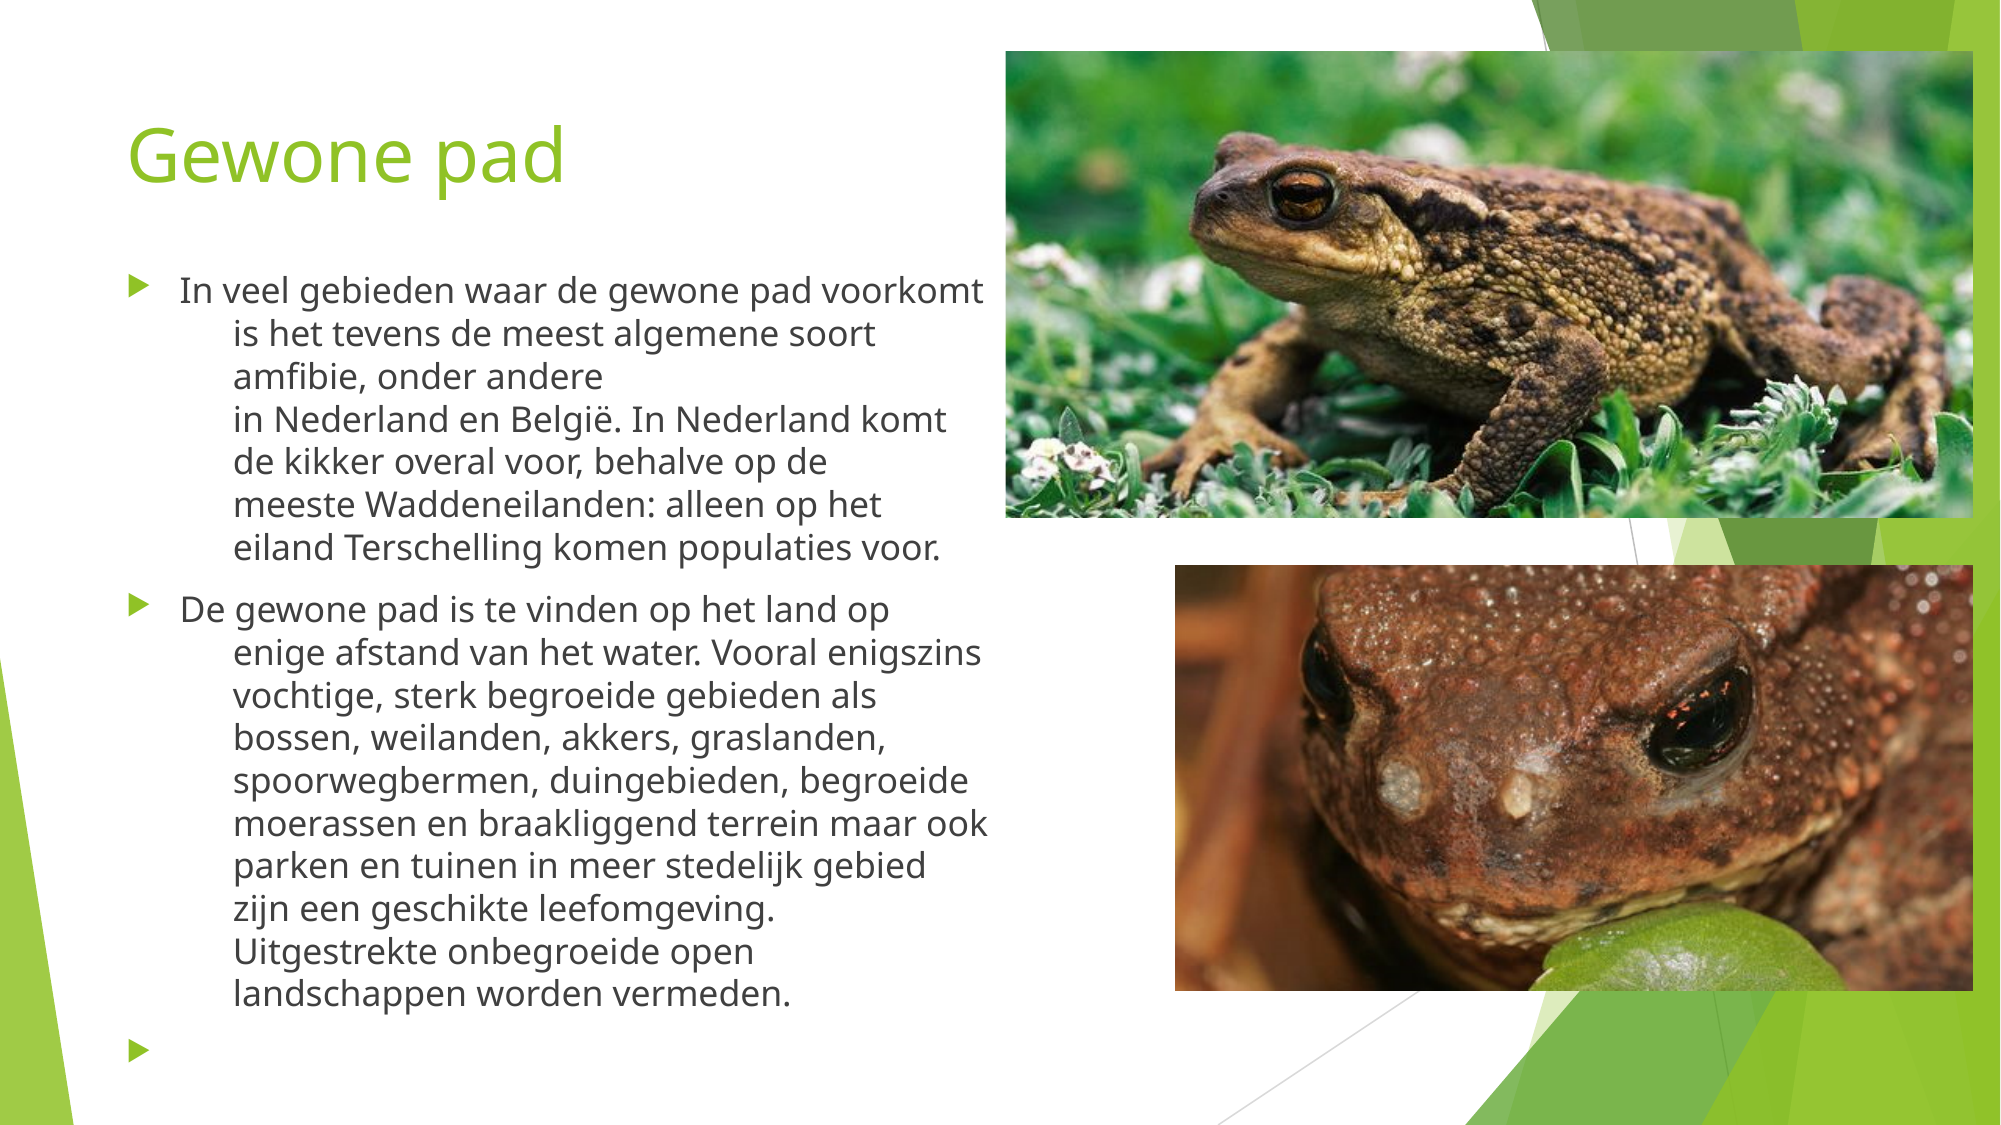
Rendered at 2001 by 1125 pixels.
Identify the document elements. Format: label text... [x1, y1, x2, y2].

list In veel gebieden waar de gewone pad voorkomt is het tevens de meest algemene soort amfibie, onder andere in Nederland en België. In Nederland komt de kikker overal voor, behalve op de meeste Waddeneilanden: alleen op het eiland Terschelling komen populaties voor. De gewone pad is te vinden op het land op enige afstand van het water. Vooral enigszins vochtige, sterk begroeide gebieden als bossen, weilanden, akkers, graslanden, spoorwegbermen, duingebieden, begroeide moerassen en braakliggend terrein maar ook parken en tuinen in meer stedelijk gebied zijn een geschikte leefomgeving. Uitgestrekte onbegroeide open landschappen worden vermeden. [111, 260, 1006, 1063]
picture [1005, 51, 1973, 518]
picture [1175, 565, 1973, 991]
title Gewone pad [111, 99, 1005, 260]
